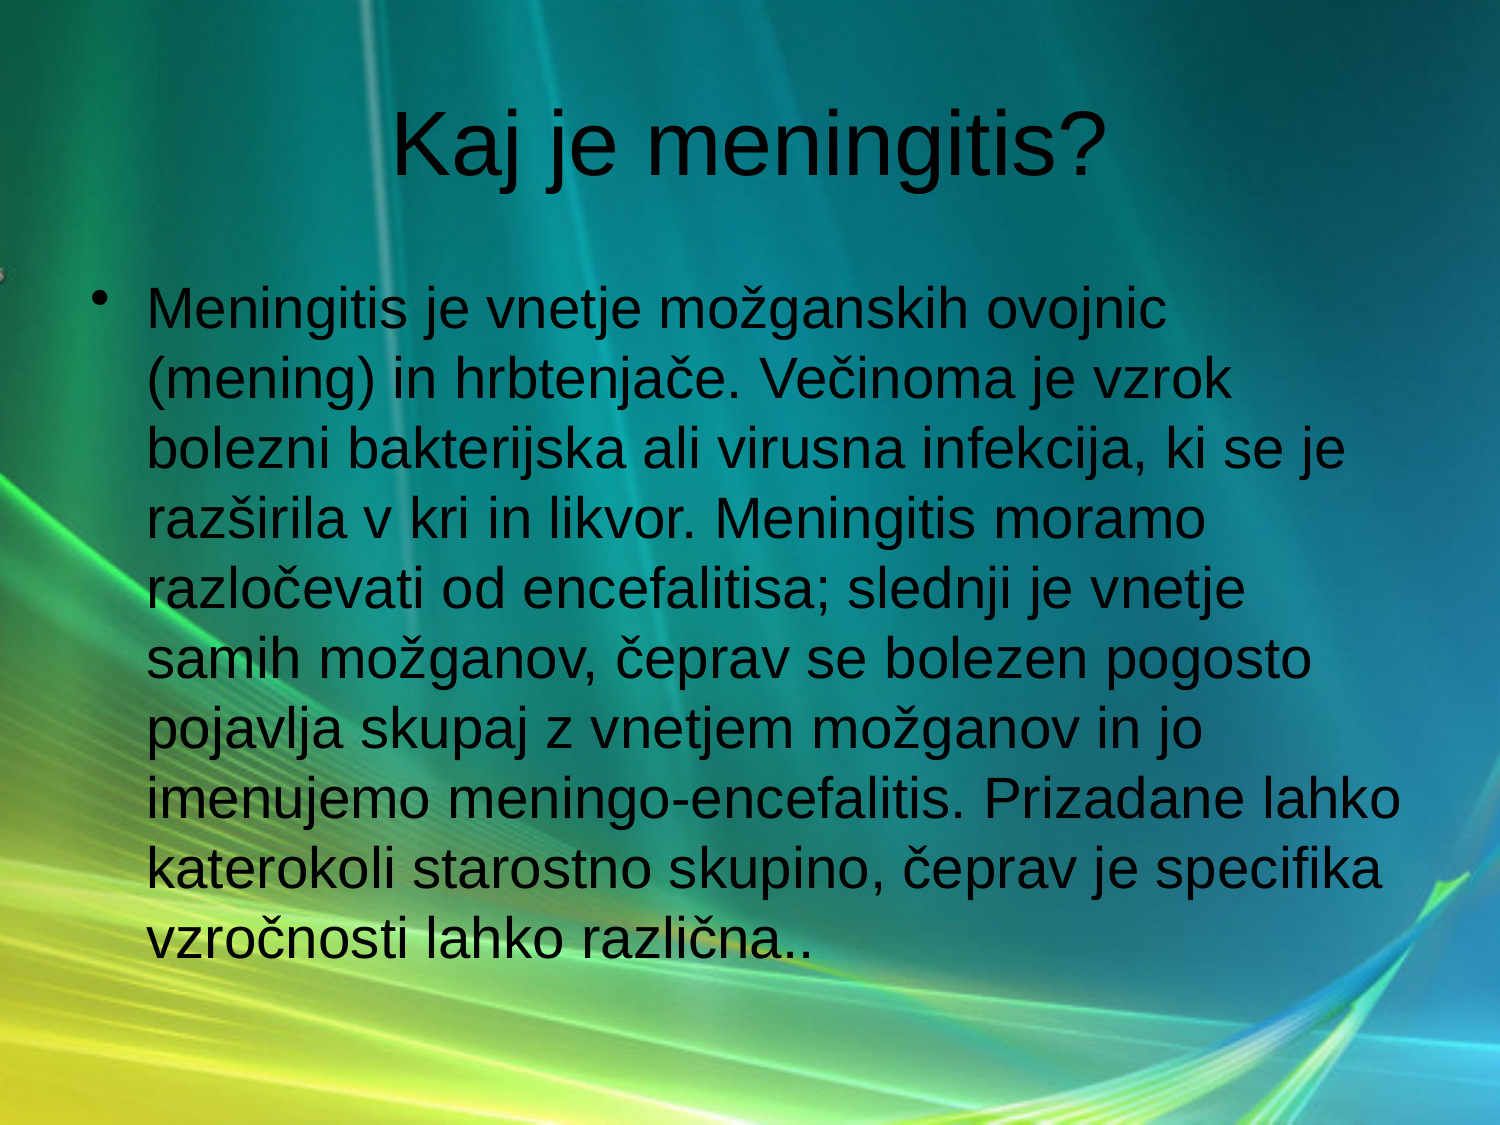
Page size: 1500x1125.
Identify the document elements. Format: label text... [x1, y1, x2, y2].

picture [0, 0, 1500, 1125]
list Meningitis je vnetje možganskih ovojnic (mening) in hrbtenjače. Večinoma je vzrok bolezni bakterijska ali virusna infekcija, ki se je razširila v kri in likvor. Meningitis moramo razločevati od encefalitisa; slednji je vnetje samih možganov, čeprav se bolezen pogosto pojavlja skupaj z vnetjem možganov in jo imenujemo meningo-encefalitis. Prizadane lahko katerokoli starostno skupino, čeprav je specifika vzročnosti lahko različna.. [75, 262, 1425, 1005]
title Kaj je meningitis? [75, 45, 1425, 233]
